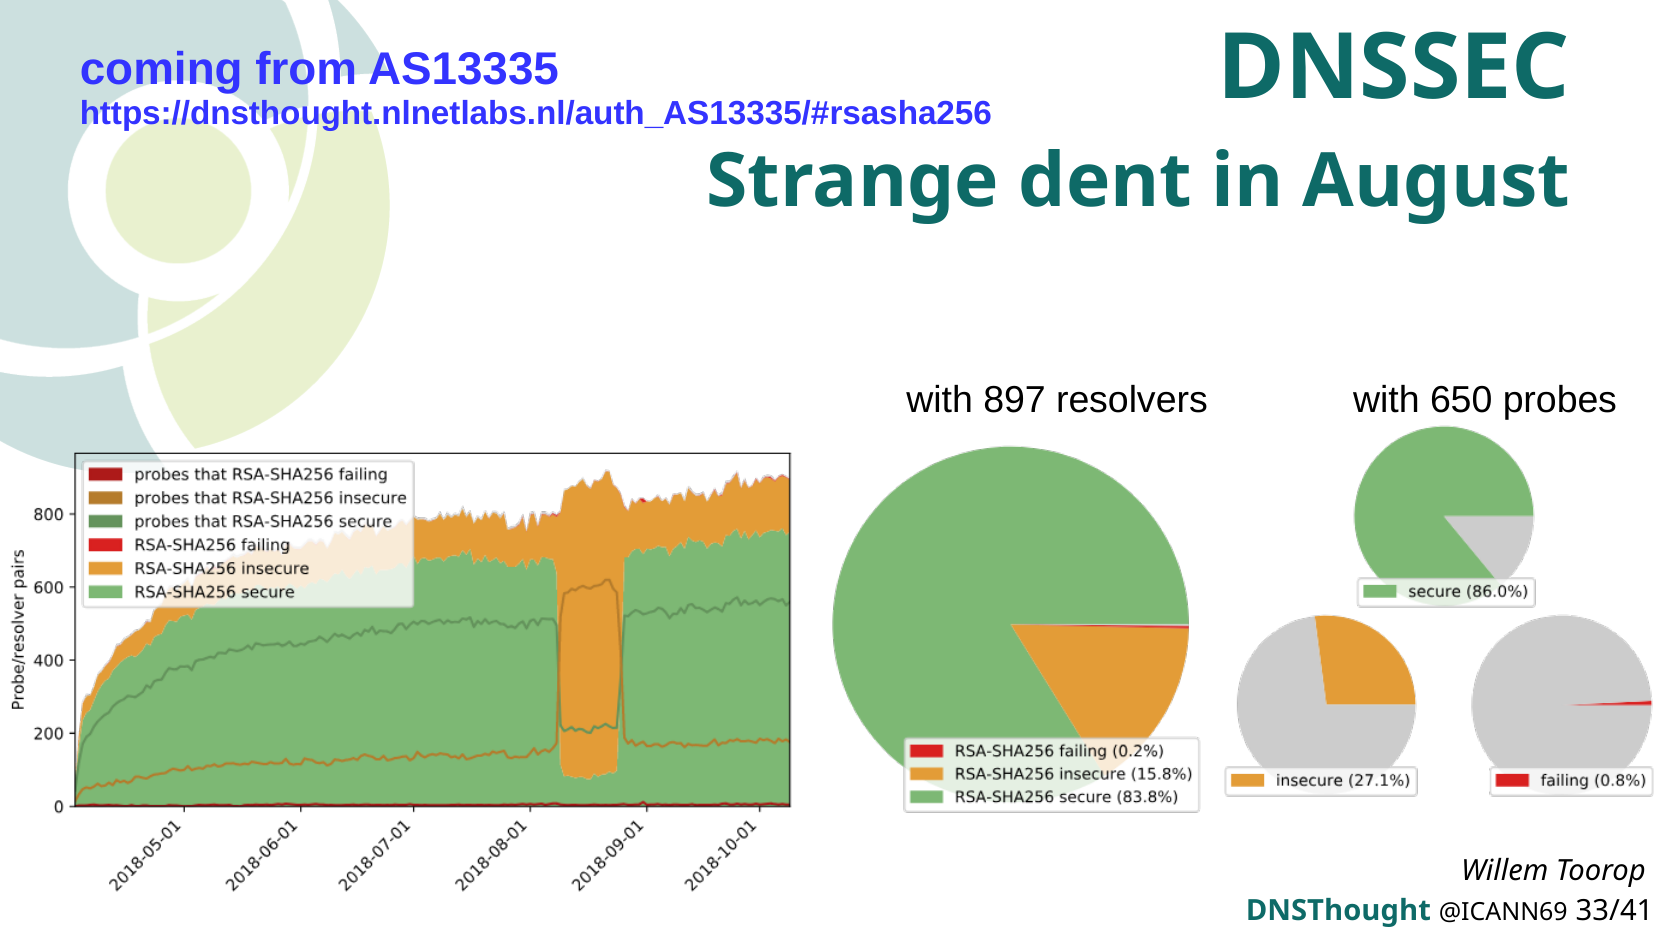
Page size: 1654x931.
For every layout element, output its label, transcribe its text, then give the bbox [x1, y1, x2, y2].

text_box coming from AS13335 https://dnsthought.nlnetlabs.nl/auth_AS13335/#rsasha256 [64, 35, 1176, 139]
picture [0, 413, 1654, 906]
text_box with 897 resolvers [891, 370, 1353, 476]
text_box with 650 probes [1338, 371, 1654, 477]
title DNSSEC Strange dent in August [82, 18, 1571, 212]
